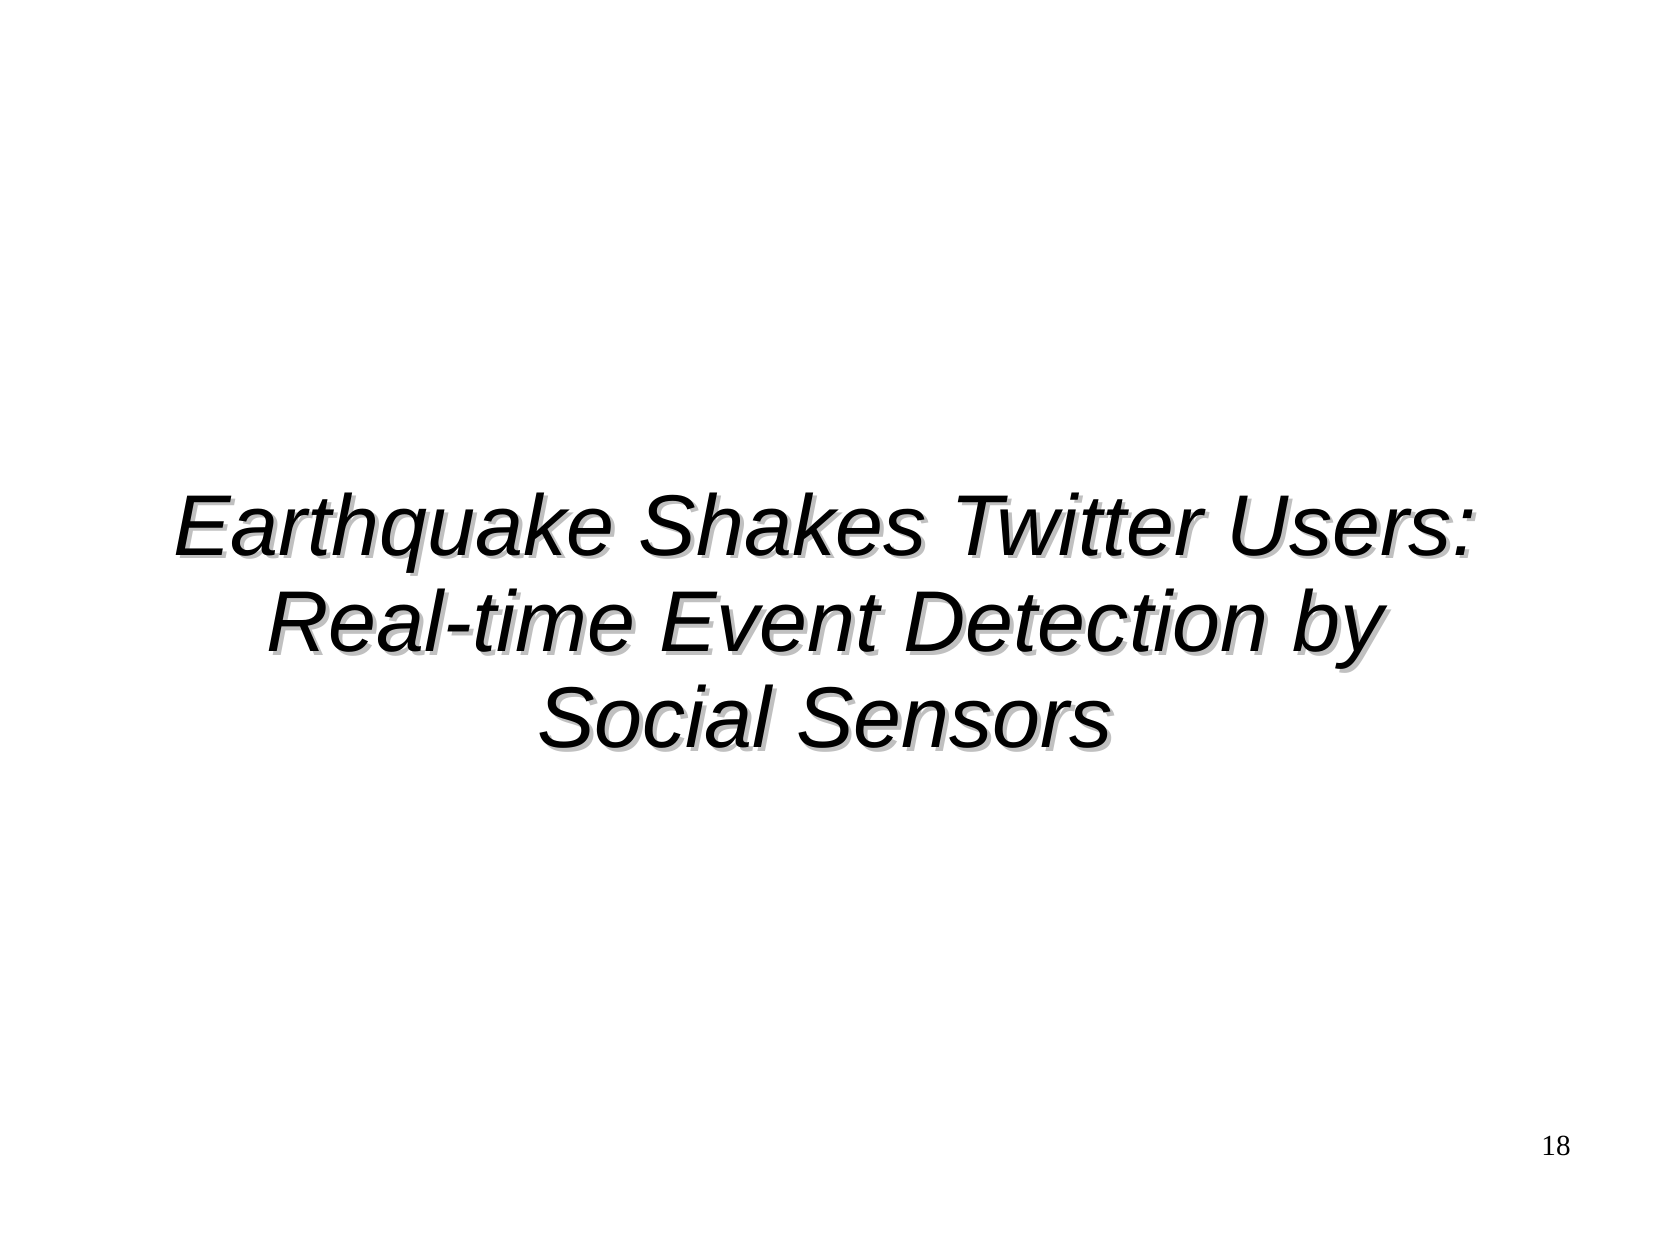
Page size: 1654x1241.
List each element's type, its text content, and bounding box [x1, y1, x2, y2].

text_box Earthquake Shakes Twitter Users: Real-time Event Detection by Social Sensors [150, 476, 1501, 766]
